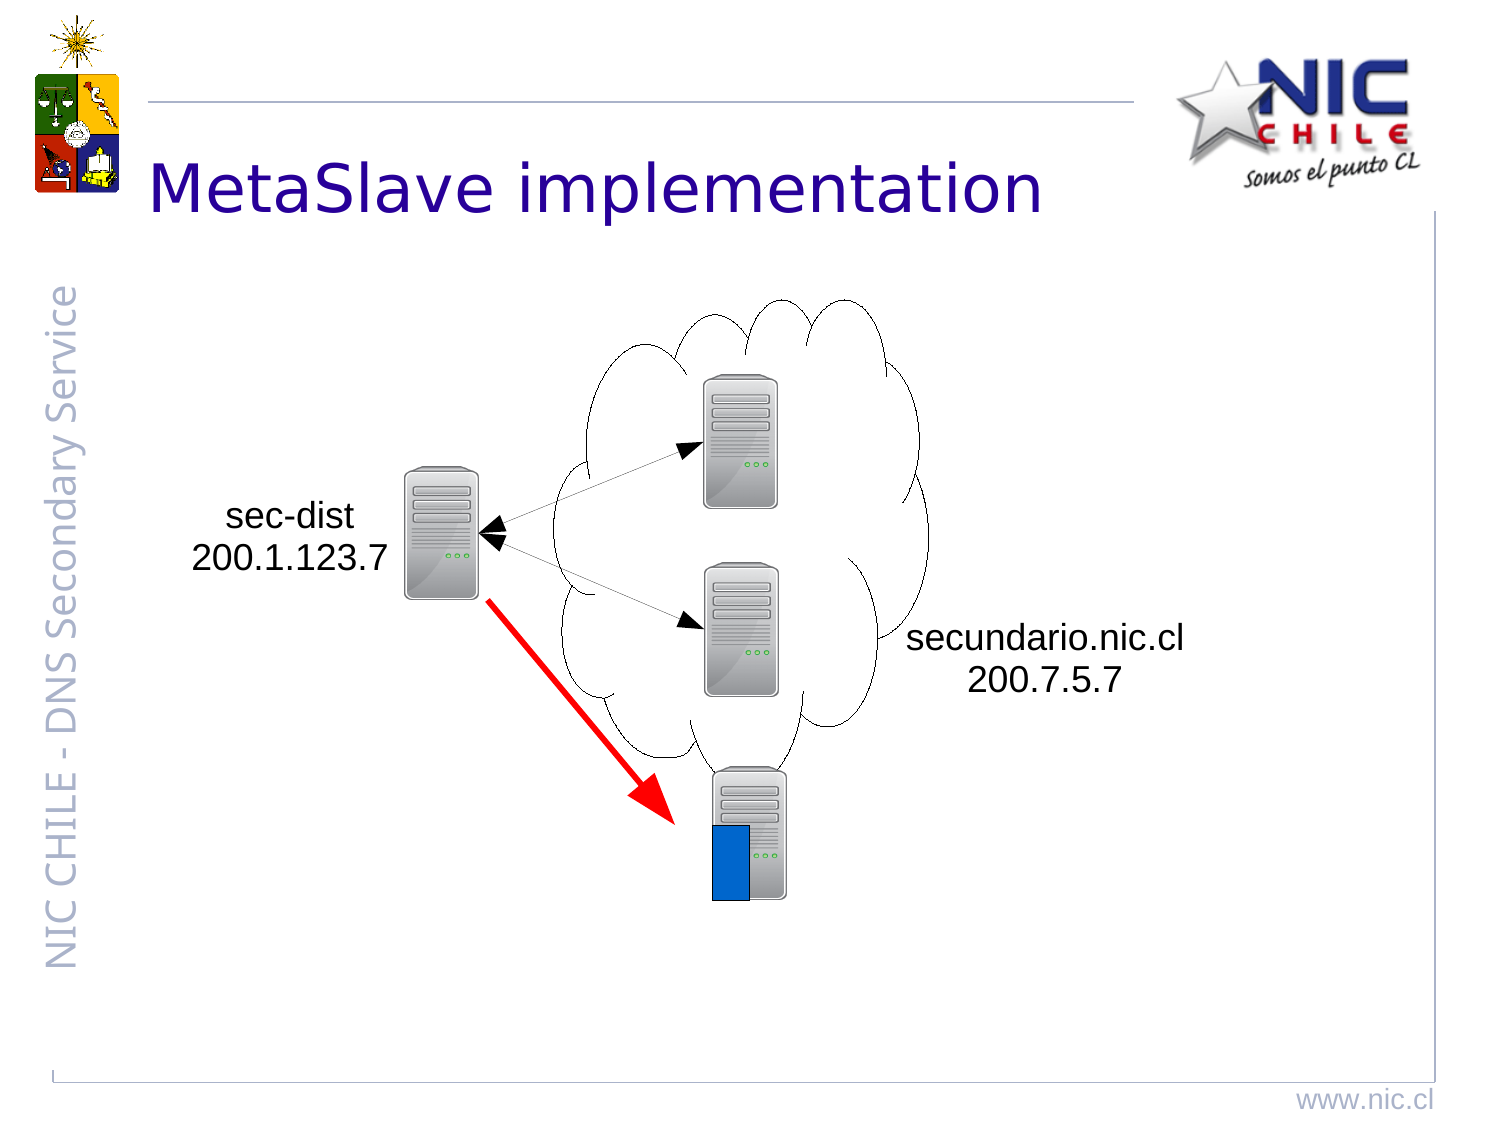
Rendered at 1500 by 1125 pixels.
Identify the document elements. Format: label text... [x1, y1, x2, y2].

picture [1134, 37, 1463, 211]
text_box [553, 299, 929, 769]
text_box secundario.nic.cl 200.7.5.7 [891, 609, 1201, 751]
picture [712, 766, 787, 901]
picture [30, 9, 124, 199]
picture [404, 466, 479, 601]
text_box sec-dist 200.1.123.7 [176, 487, 405, 587]
title MetaSlave implementation [147, 113, 1353, 266]
text_box [712, 825, 750, 901]
